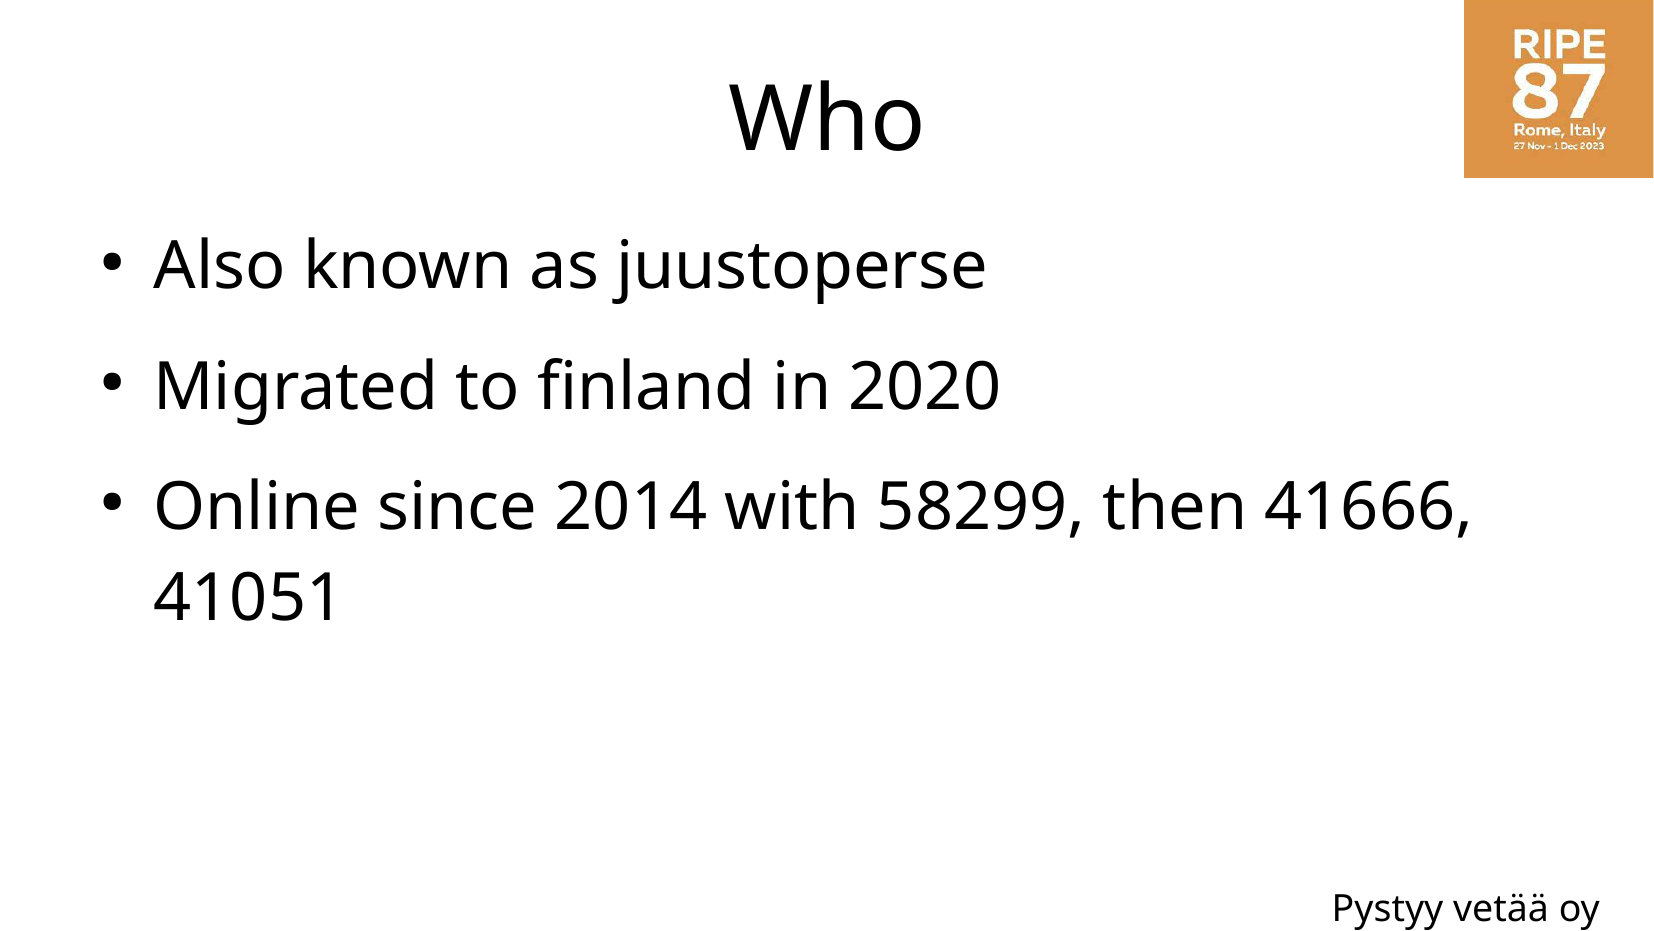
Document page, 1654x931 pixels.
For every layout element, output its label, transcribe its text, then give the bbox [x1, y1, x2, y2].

picture [1464, 0, 1654, 178]
text_box Pystyy vetää oy [1316, 874, 1654, 931]
title Who [82, 37, 1571, 193]
list Also known as juustoperse Migrated to finland in 2020 Online since 2014 with 58299, then 41666, 41051 [82, 217, 1571, 898]
